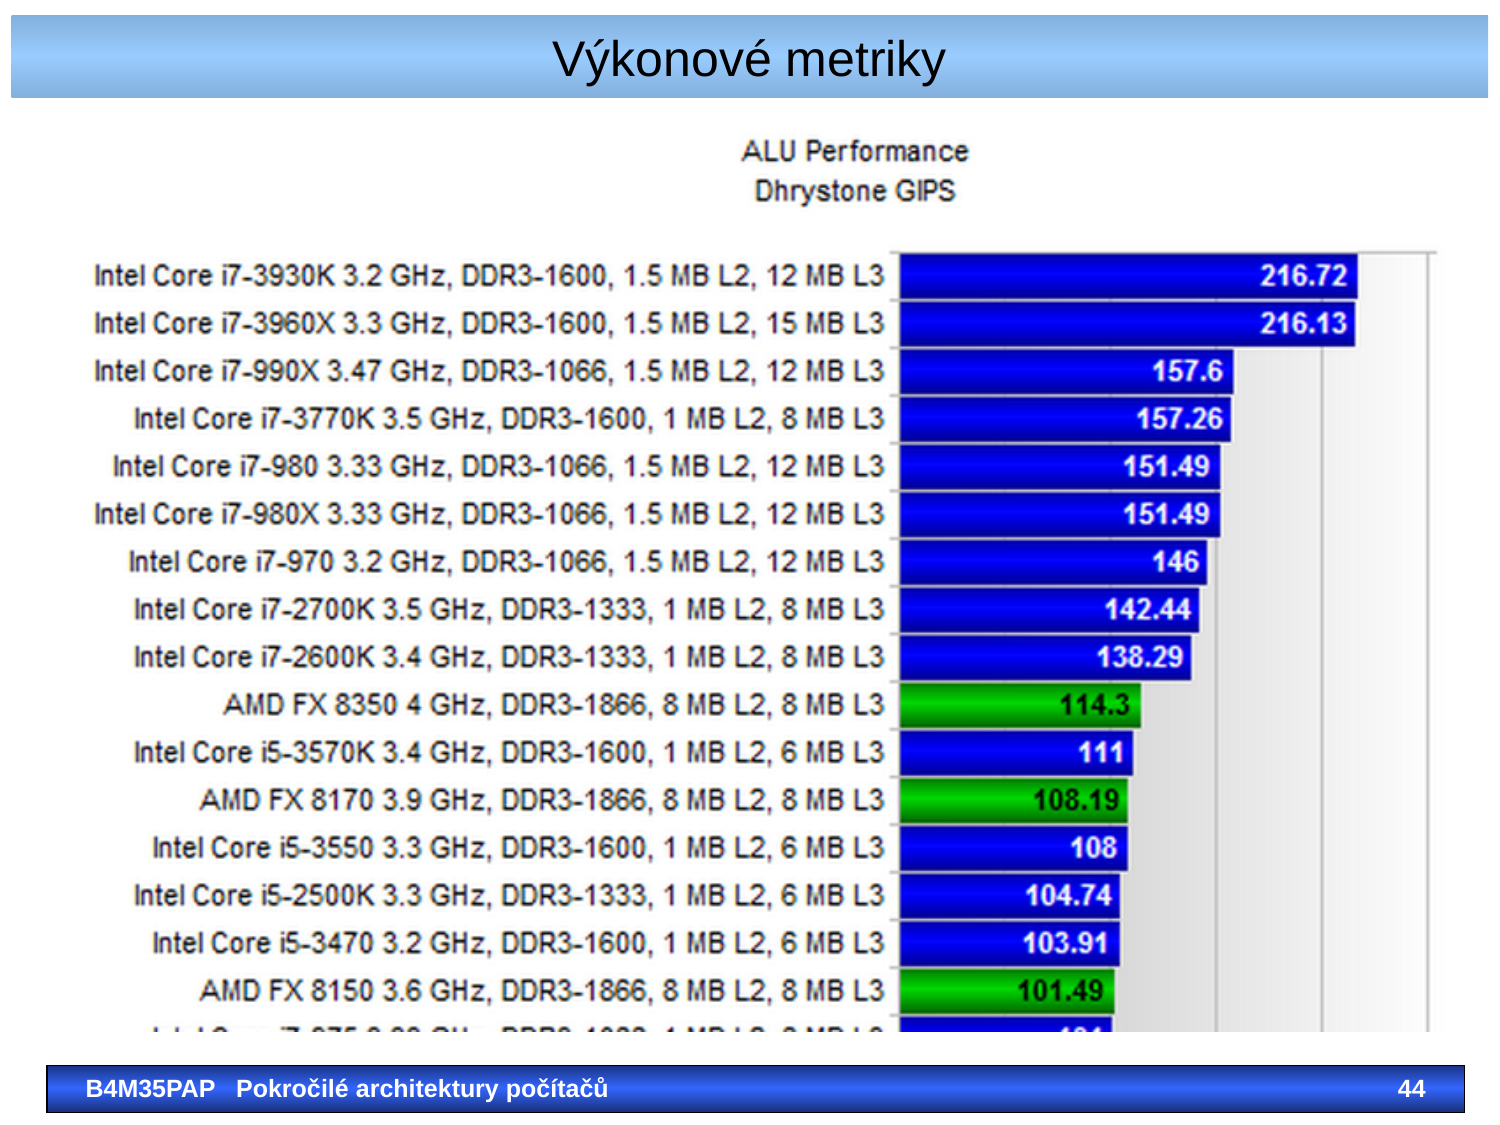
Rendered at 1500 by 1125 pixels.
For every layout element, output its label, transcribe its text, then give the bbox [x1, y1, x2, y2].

footer B4M35PAP Pokročilé architektury počítačů [70, 1065, 1429, 1113]
title Výkonové metriky [11, 15, 1489, 98]
picture [82, 128, 1455, 1032]
slide_number <number> [1346, 1065, 1441, 1112]
